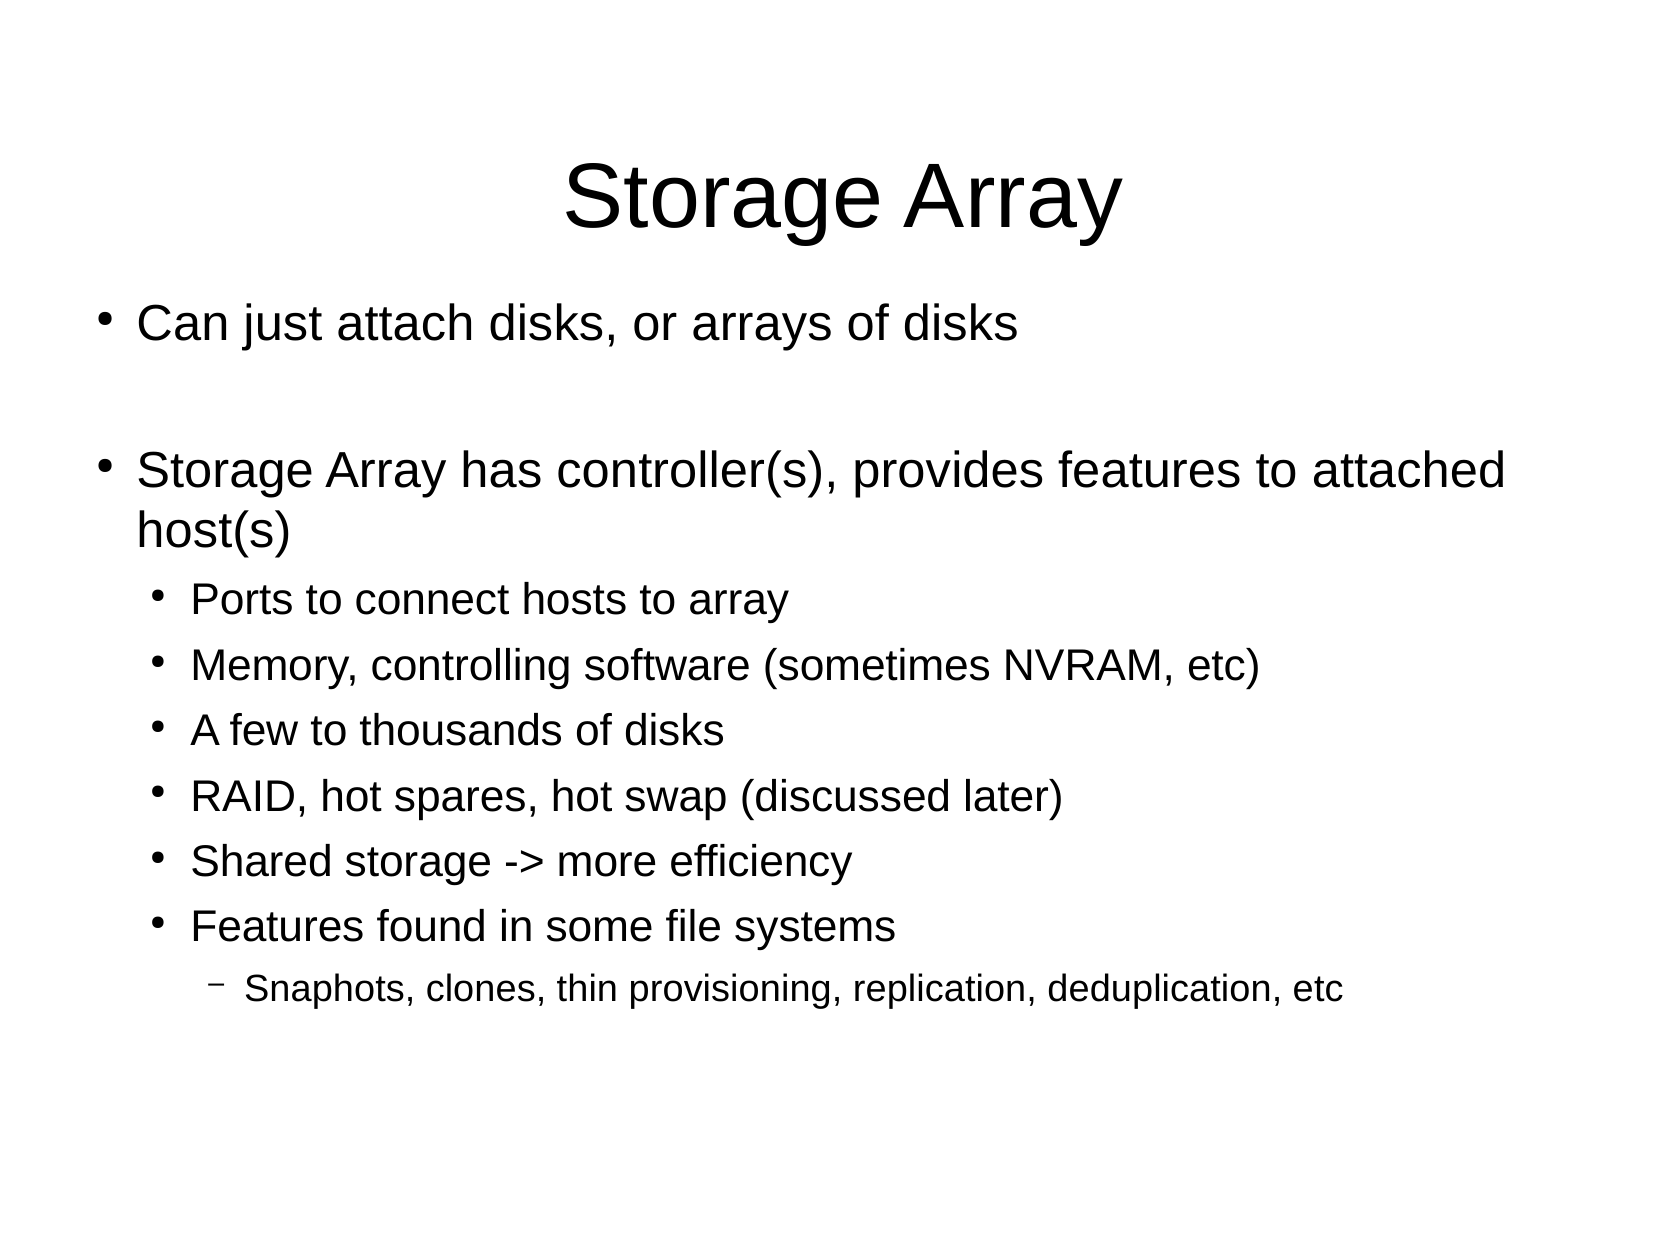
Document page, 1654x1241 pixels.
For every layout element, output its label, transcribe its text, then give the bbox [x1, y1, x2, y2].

title Storage Array [82, 49, 1571, 257]
list Can just attach disks, or arrays of disks Storage Array has controller(s), provides features to attached host(s) Ports to connect hosts to array Memory, controlling software (sometimes NVRAM, etc) A few to thousands of disks RAID, hot spares, hot swap (discussed later) Shared storage -> more efficiency Features found in some file systems Snaphots, clones, thin provisioning, replication, deduplication, etc [82, 290, 1571, 1010]
